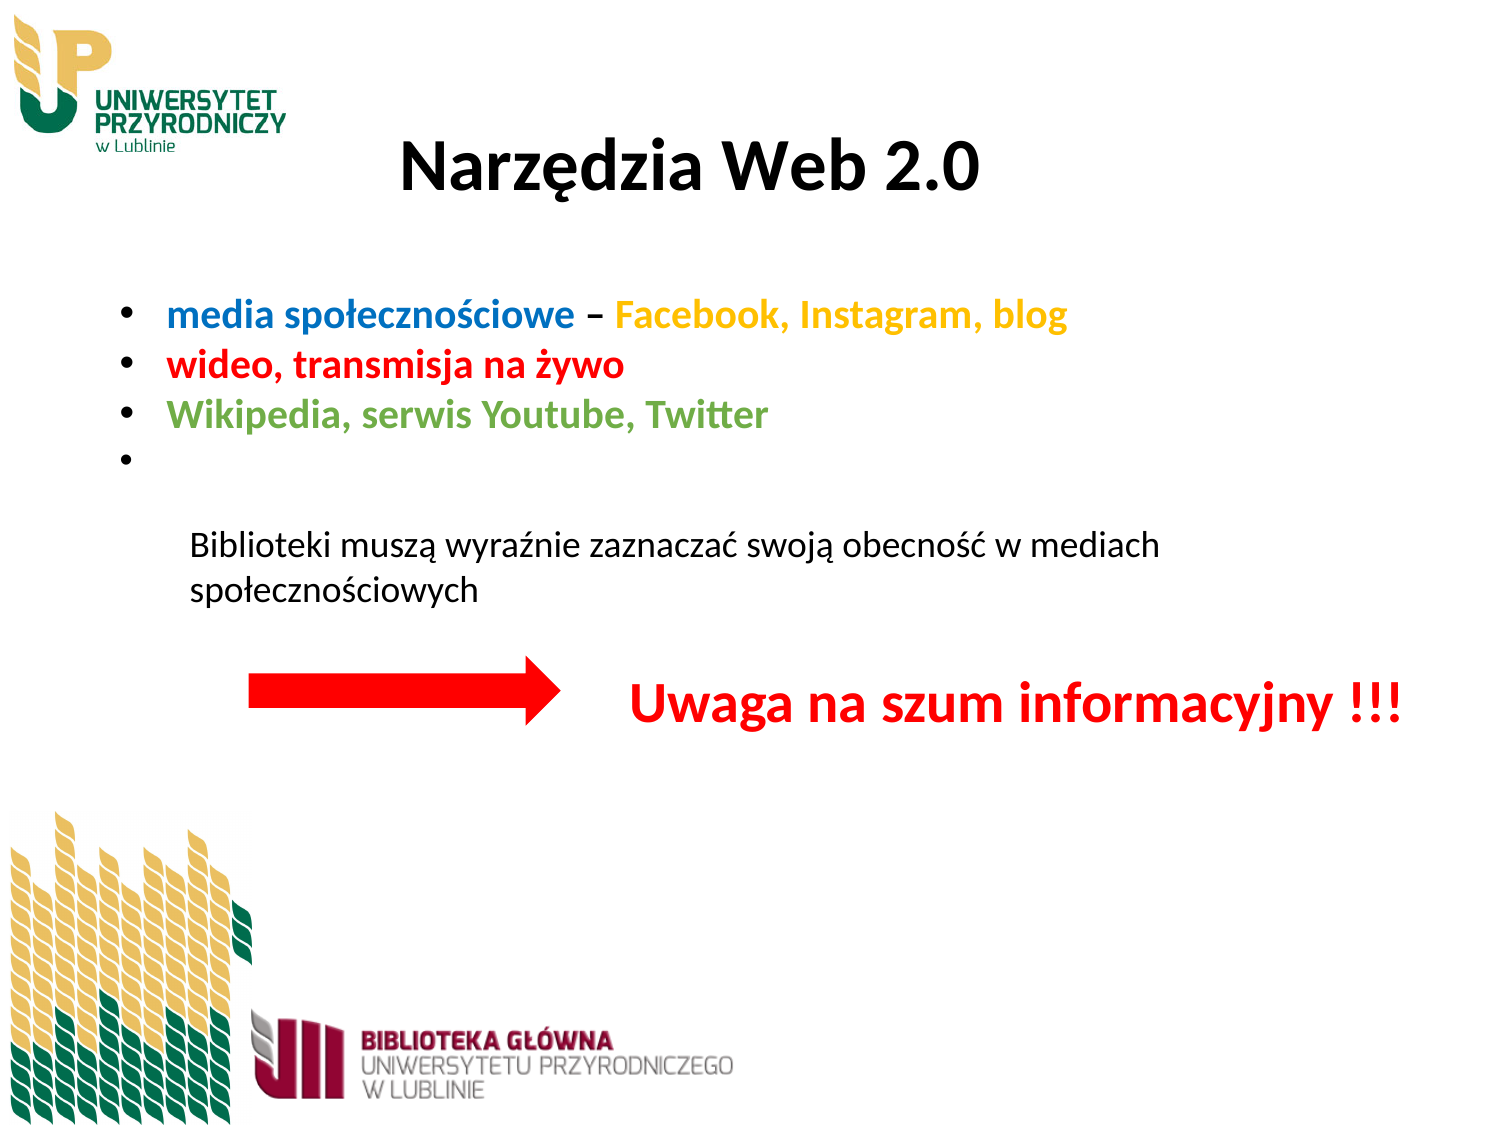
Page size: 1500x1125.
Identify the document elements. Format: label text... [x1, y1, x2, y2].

text_box Narzędzia Web 2.0 [384, 108, 1125, 213]
text_box Biblioteki muszą wyraźnie zaznaczać swoją obecność w mediach społecznościowych [174, 512, 1330, 801]
text_box media społecznościowe – Facebook, Instagram, blog wideo, transmisja na żywo Wikipedia, serwis Youtube, Twitter [104, 279, 1126, 492]
text_box [249, 658, 560, 724]
text_box Uwaga na szum informacyjny !!! [614, 656, 1485, 743]
picture [0, 0, 1018, 173]
picture [9, 811, 739, 1125]
